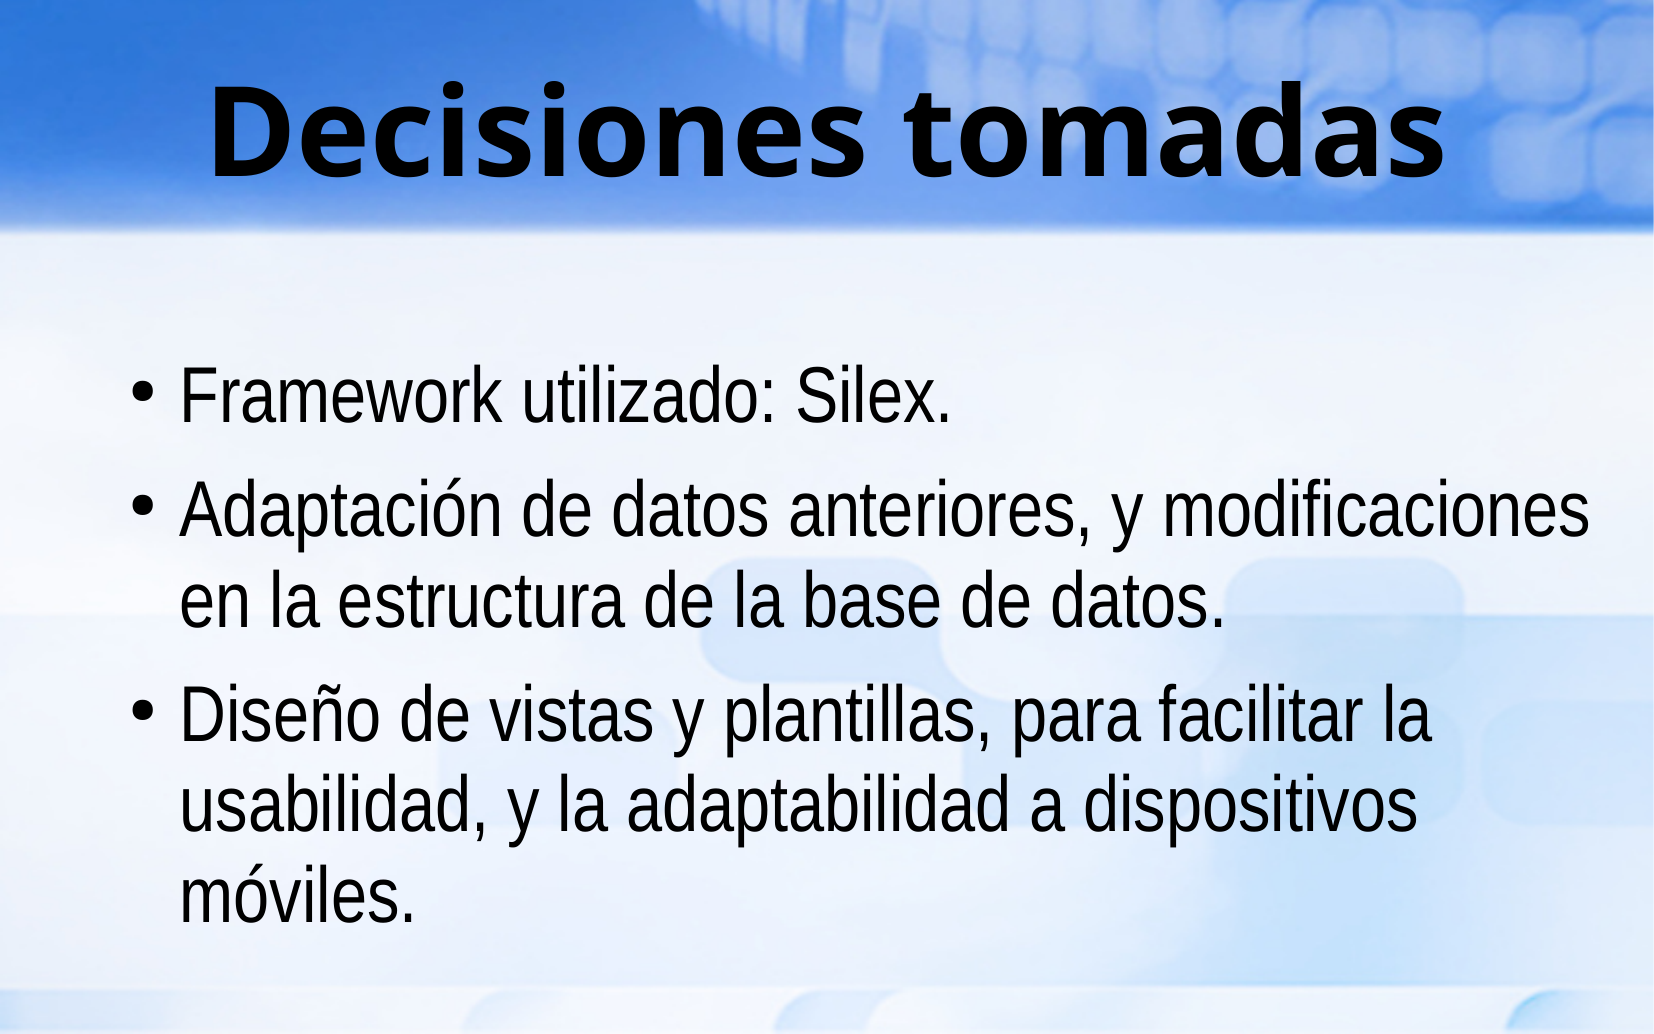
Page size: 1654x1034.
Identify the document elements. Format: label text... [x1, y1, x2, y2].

title Decisiones tomadas [82, 41, 1571, 214]
picture [0, 0, 1654, 1034]
list Framework utilizado: Silex. Adaptación de datos anteriores, y modificaciones en la estructura de la base de datos. Diseño de vistas y plantillas, para facilitar la usabilidad, y la adaptabilidad a dispositivos móviles. [112, 348, 1601, 948]
